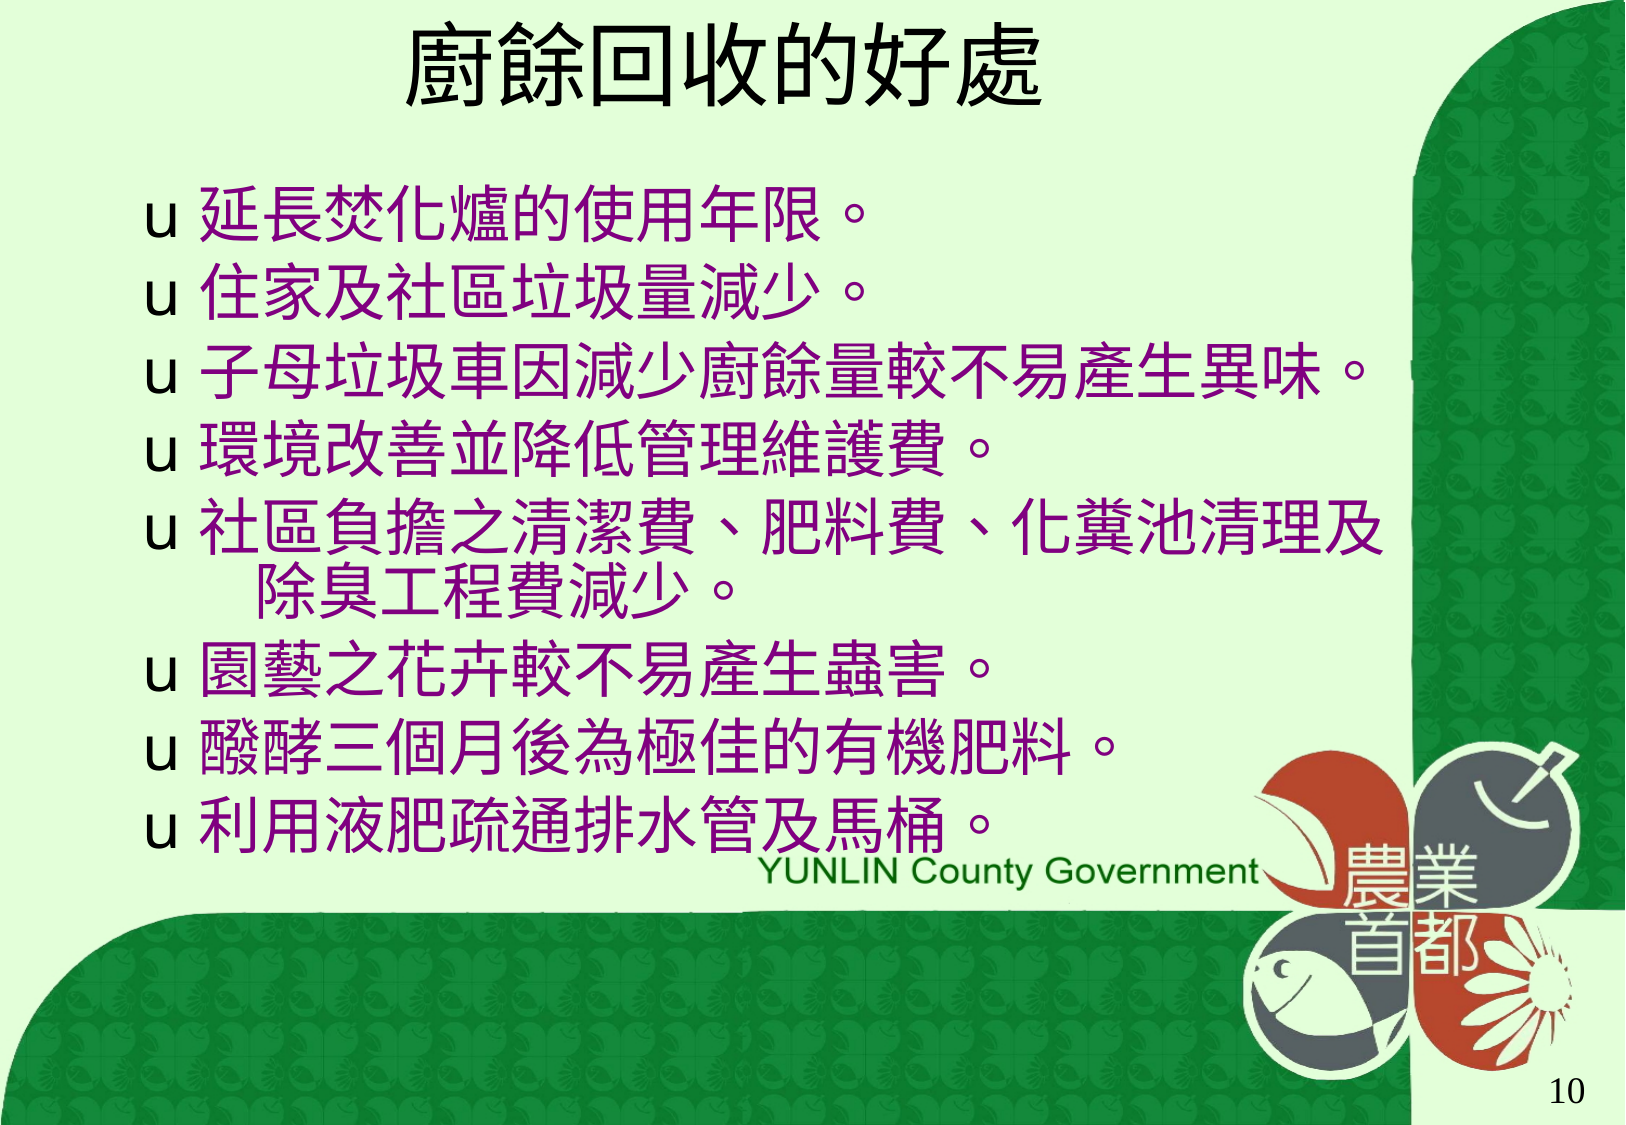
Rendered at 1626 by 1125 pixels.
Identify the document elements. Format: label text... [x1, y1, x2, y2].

text_box 10 [1533, 1058, 1625, 1119]
text_box 延長焚化爐的使用年限。 住家及社區垃圾量減少。 子母垃圾車因減少廚餘量較不易產生異味。 環境改善並降低管理維護費。 社區負擔之清潔費、肥料費、化糞池清理及除臭工程費減少。 園藝之花卉較不易產生蟲害。 醱酵三個月後為極佳的有機肥料。 利用液肥疏通排水管及馬桶。 [127, 179, 1428, 863]
text_box 廚餘回收的好處 [87, 0, 1362, 125]
